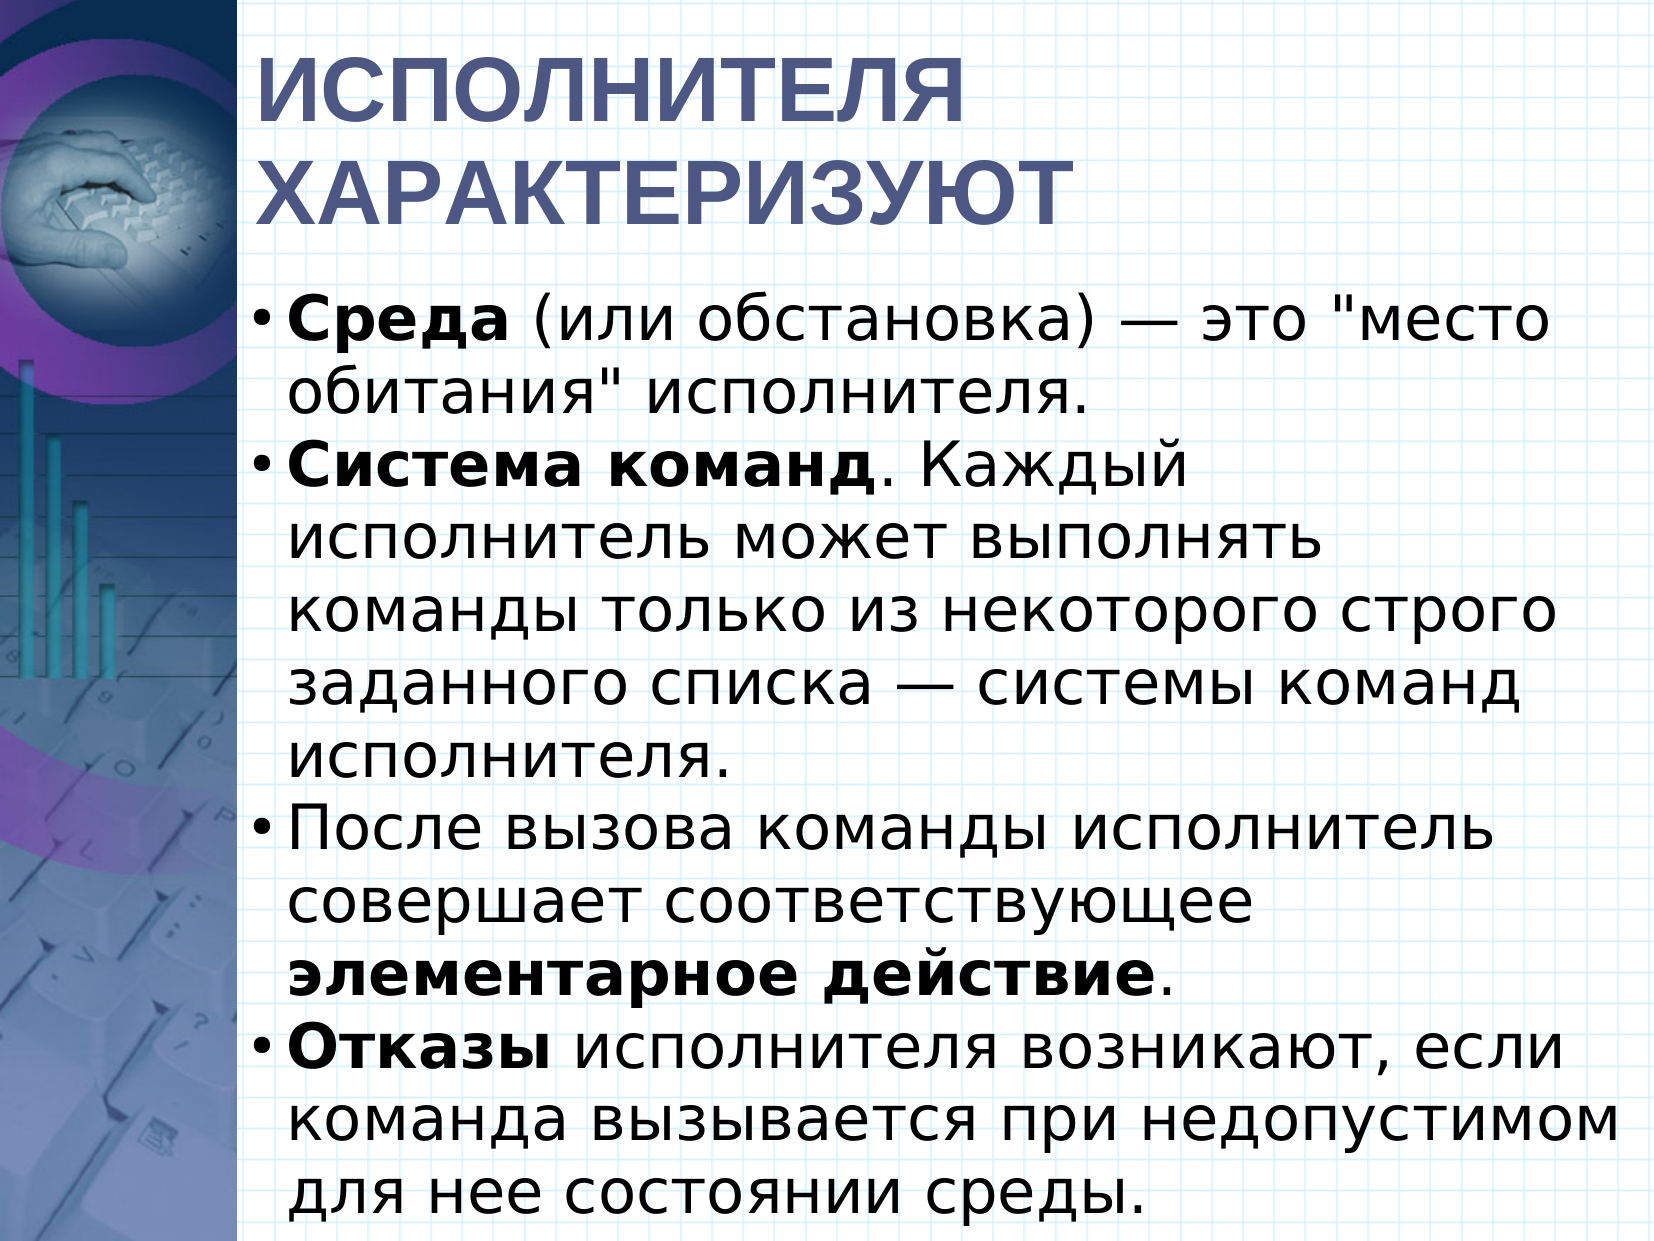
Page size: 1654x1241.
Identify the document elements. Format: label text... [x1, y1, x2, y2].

title ИСПОЛНИТЕЛЯ ХАРАКТЕРИЗУЮТ [254, 37, 1640, 246]
picture [0, 0, 1654, 1241]
subtitle Сpеда (или обстановка) — это "место обитания" исполнителя. Система команд. Каждый исполнитель может выполнять команды только из некоторого стpого заданного списка — системы команд исполнителя. После вызова команды исполнитель совеpшает соответствующее элементаpное действие. Отказы исполнителя возникают, если команда вызывается пpи недопустимом для нее состоянии сpеды. [215, 282, 1630, 1229]
